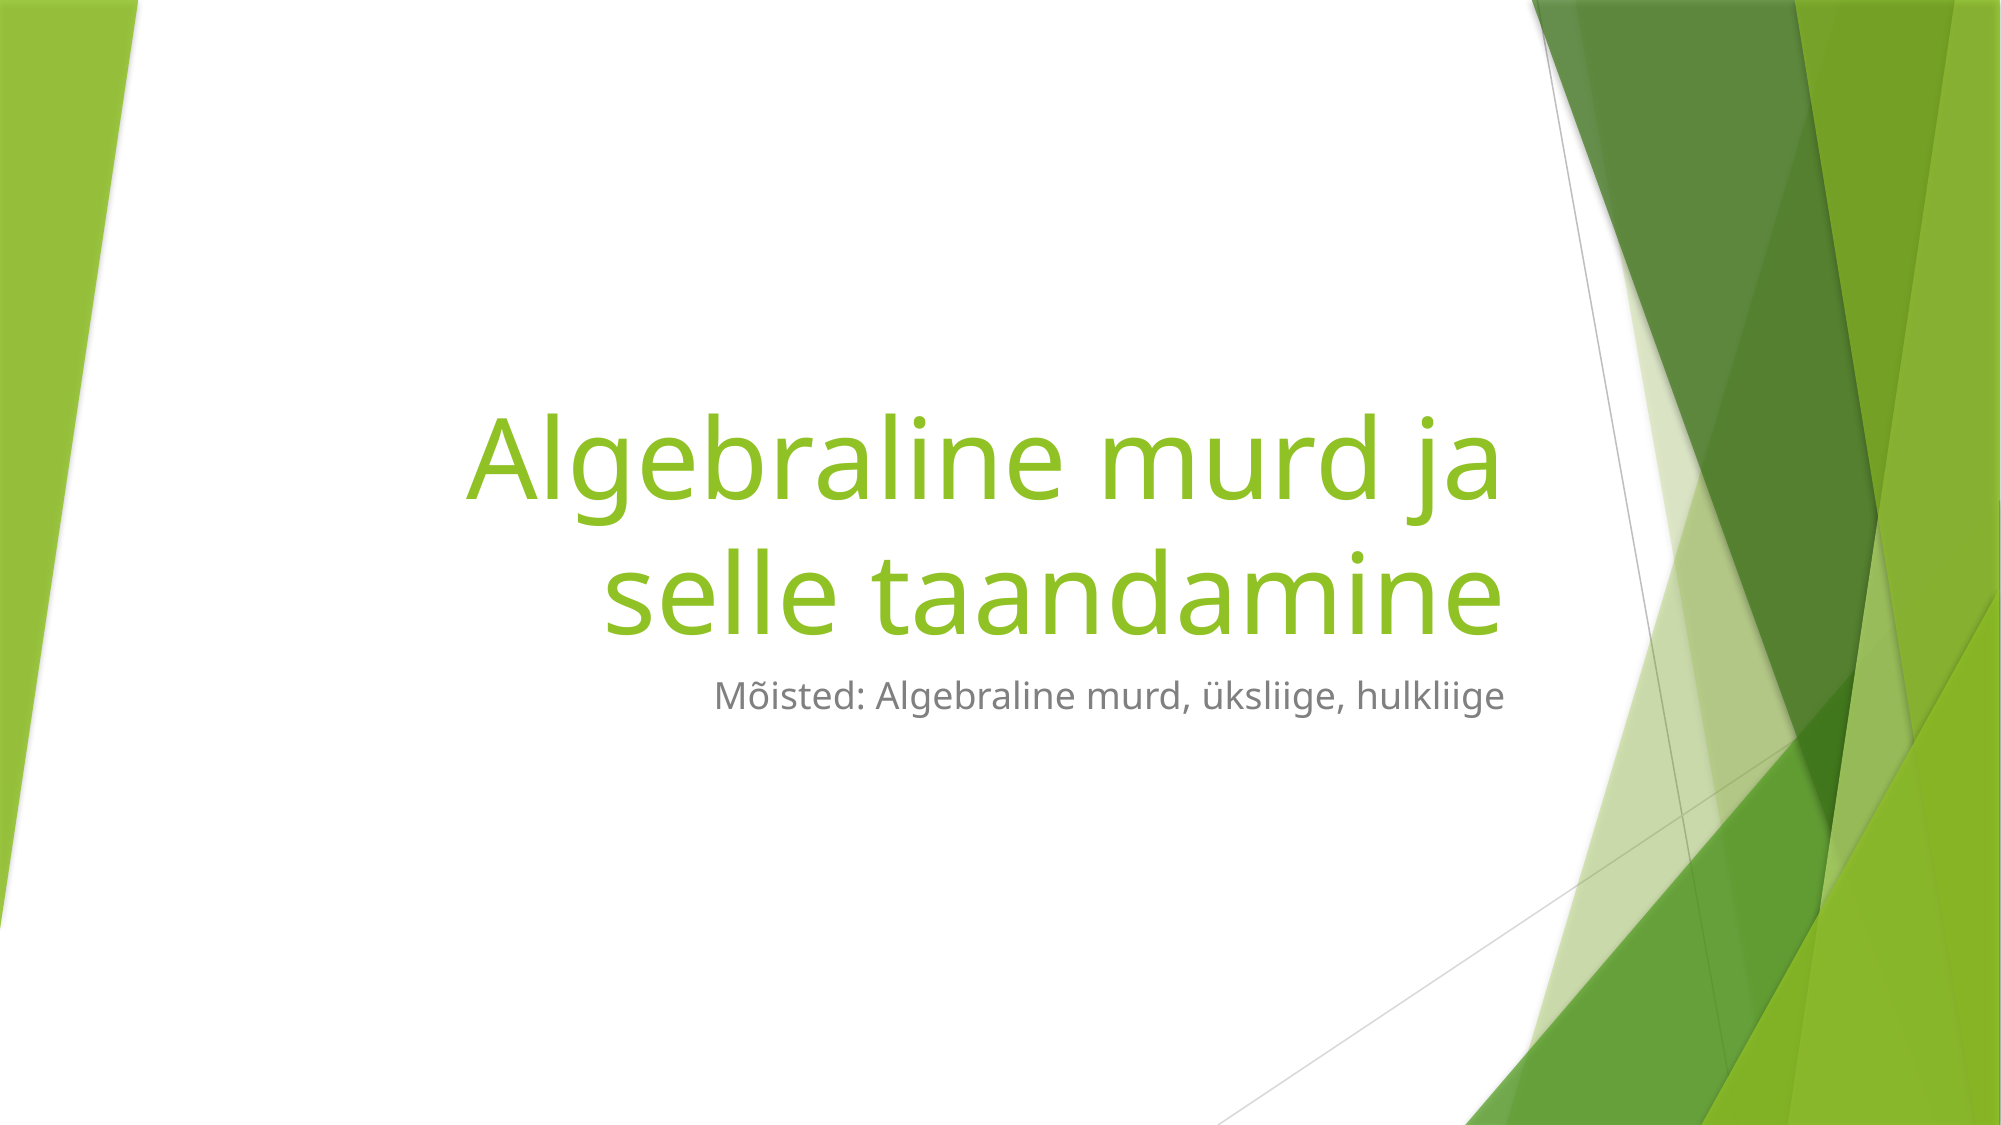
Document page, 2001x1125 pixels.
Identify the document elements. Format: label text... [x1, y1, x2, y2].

subtitle Mõisted: Algebraline murd, üksliige, hulkliige [247, 664, 1522, 845]
title Algebraline murd ja selle taandamine [247, 394, 1522, 664]
